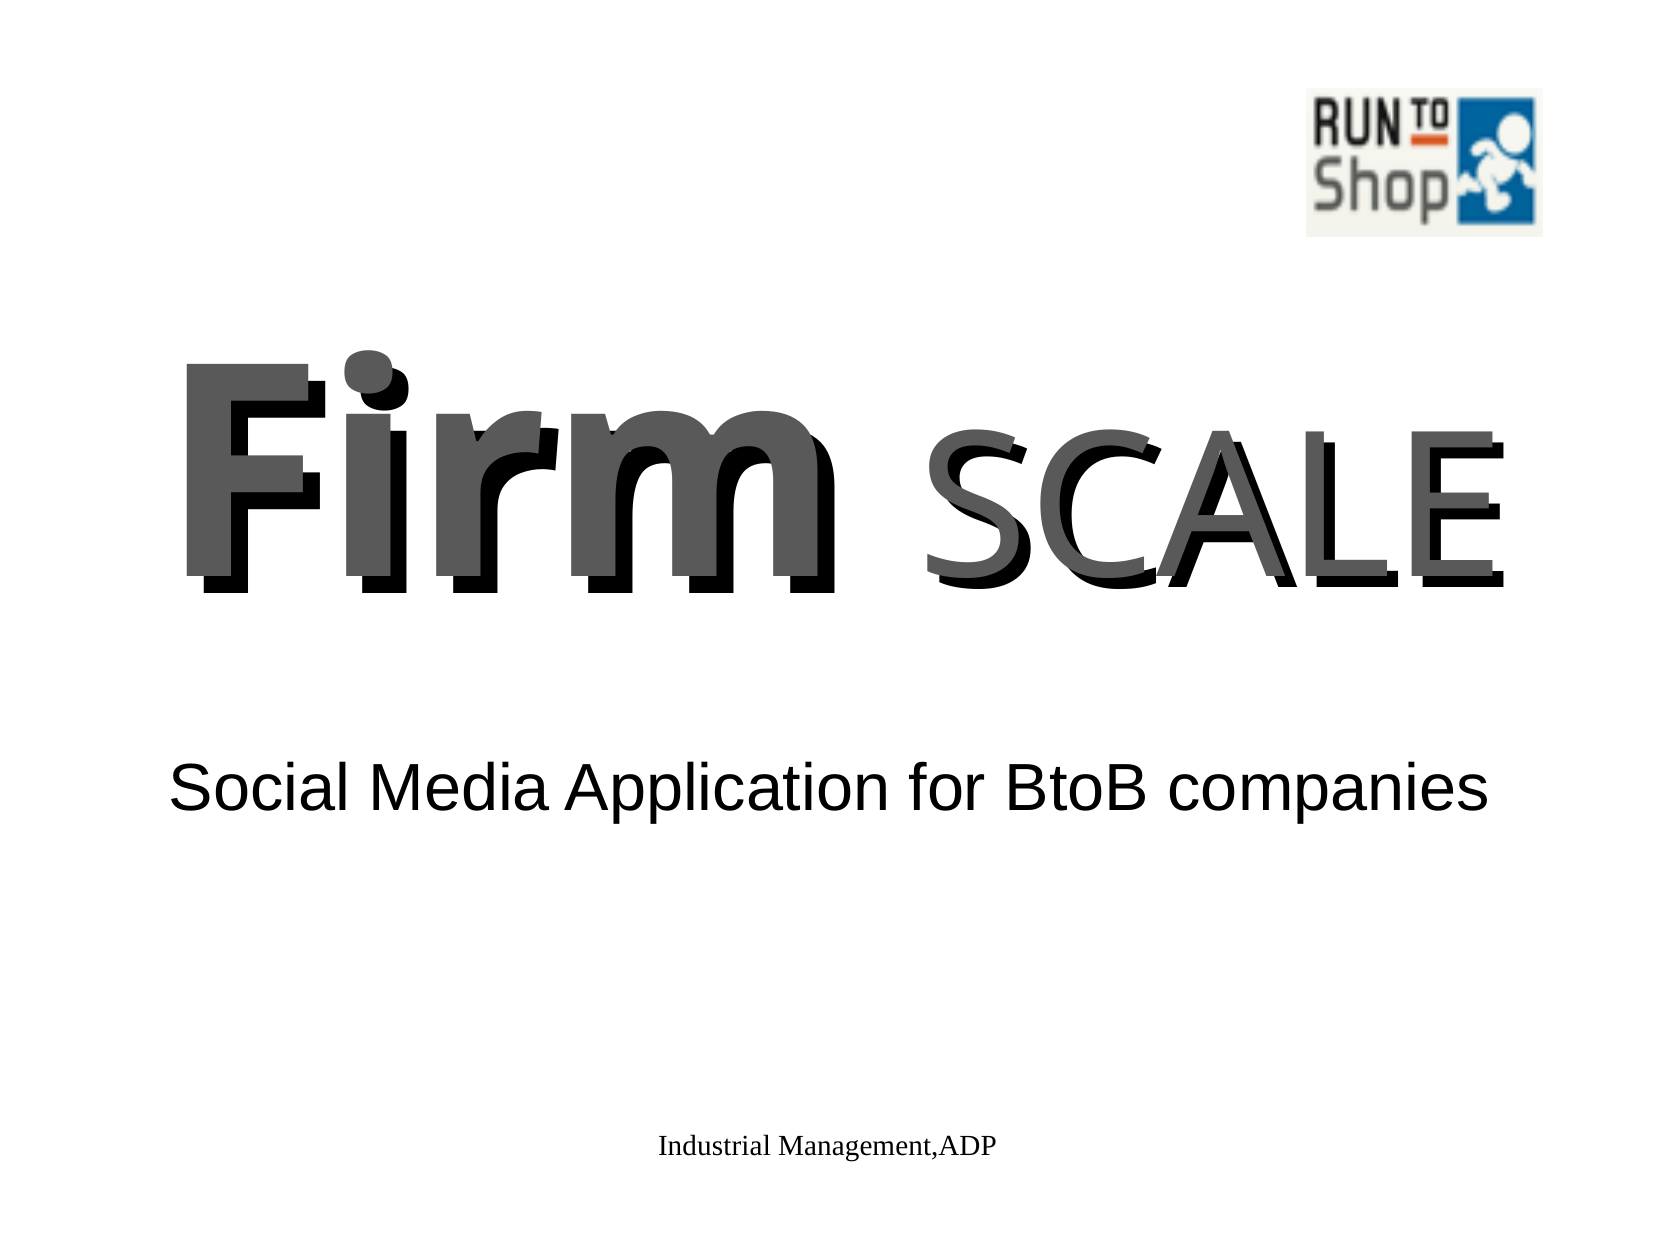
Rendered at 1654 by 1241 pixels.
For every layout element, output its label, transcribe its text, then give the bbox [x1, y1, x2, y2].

picture [1306, 88, 1543, 237]
subtitle Social Media Application for BtoB companies [88, 472, 1571, 1102]
title Firm SCALE [88, 295, 1577, 628]
